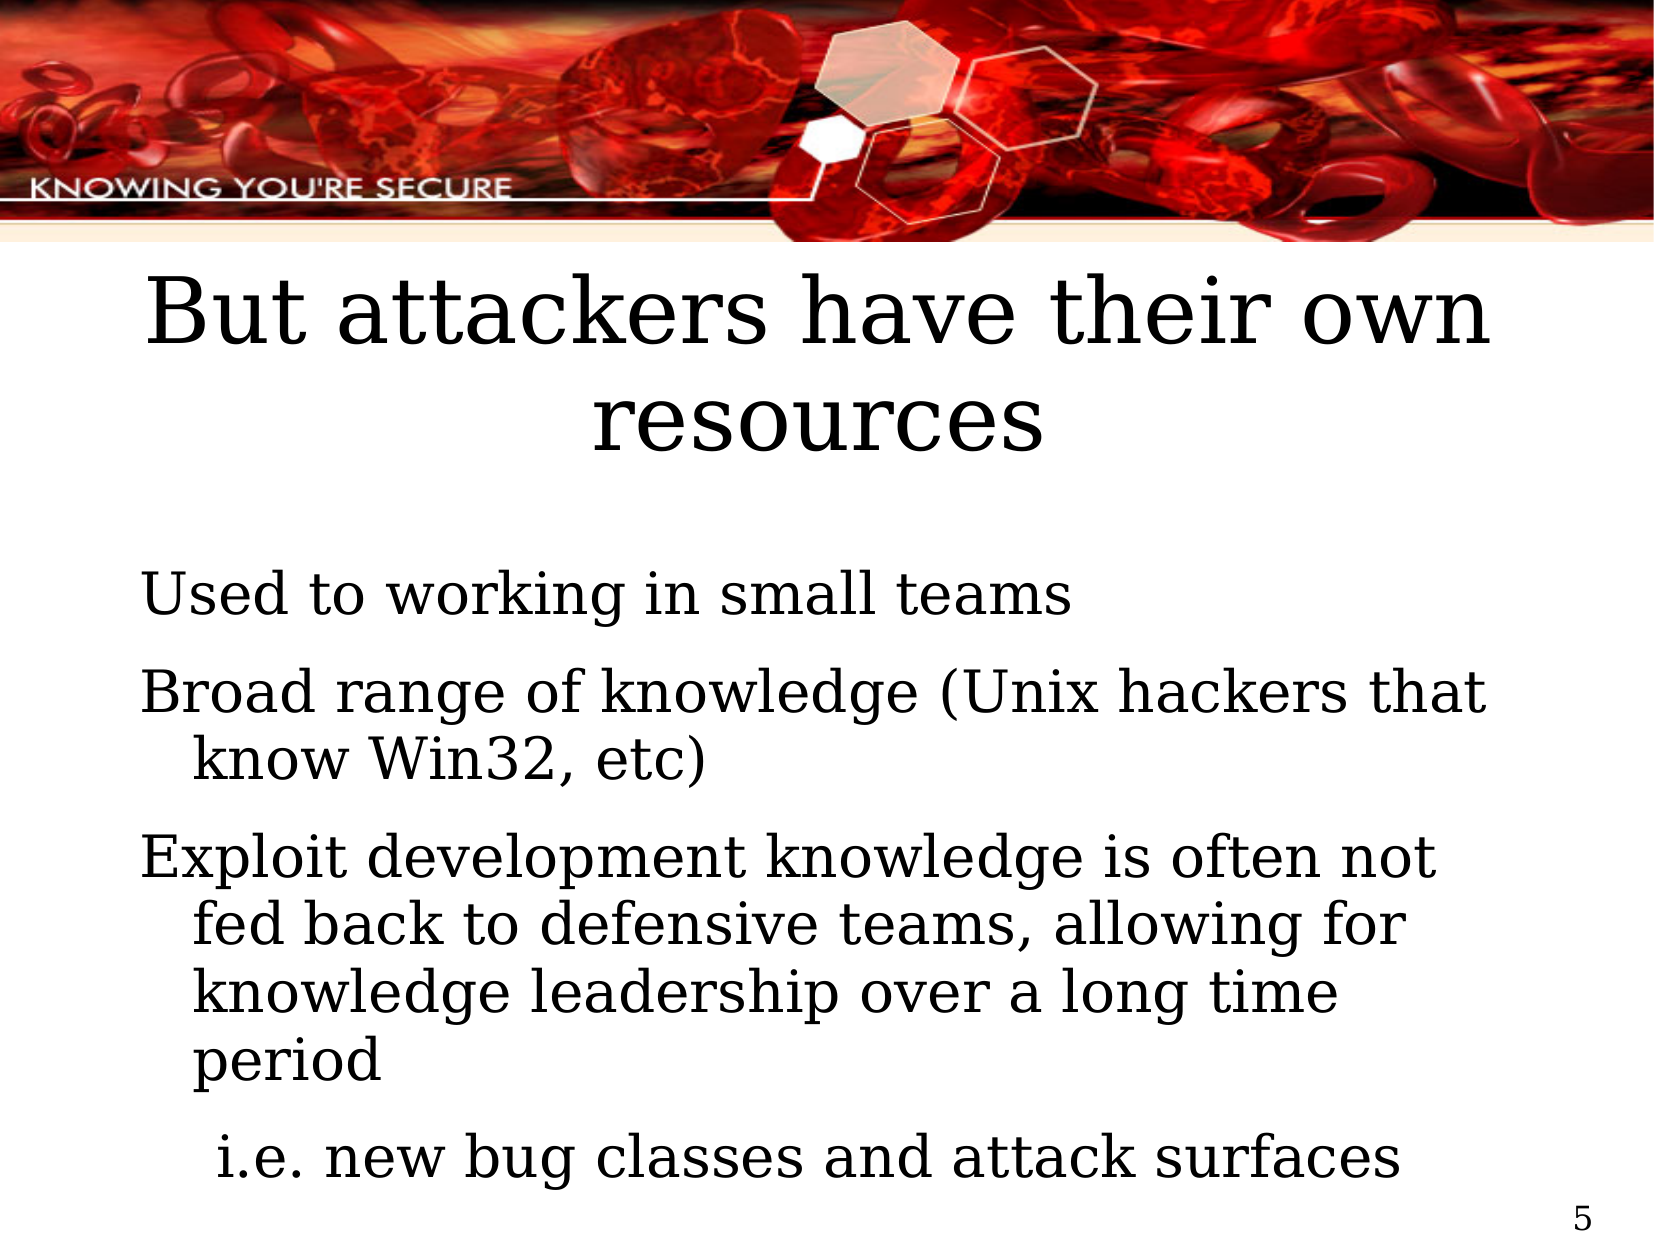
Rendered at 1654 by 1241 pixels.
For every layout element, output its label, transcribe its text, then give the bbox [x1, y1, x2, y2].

title But attackers have their own resources [113, 258, 1526, 473]
list Used to working in small teams Broad range of knowledge (Unix hackers that know Win32, etc) Exploit development knowledge is often not fed back to defensive teams, allowing for knowledge leadership over a long time period i.e. new bug classes and attack surfaces [121, 560, 1534, 1192]
picture [0, 0, 1654, 242]
